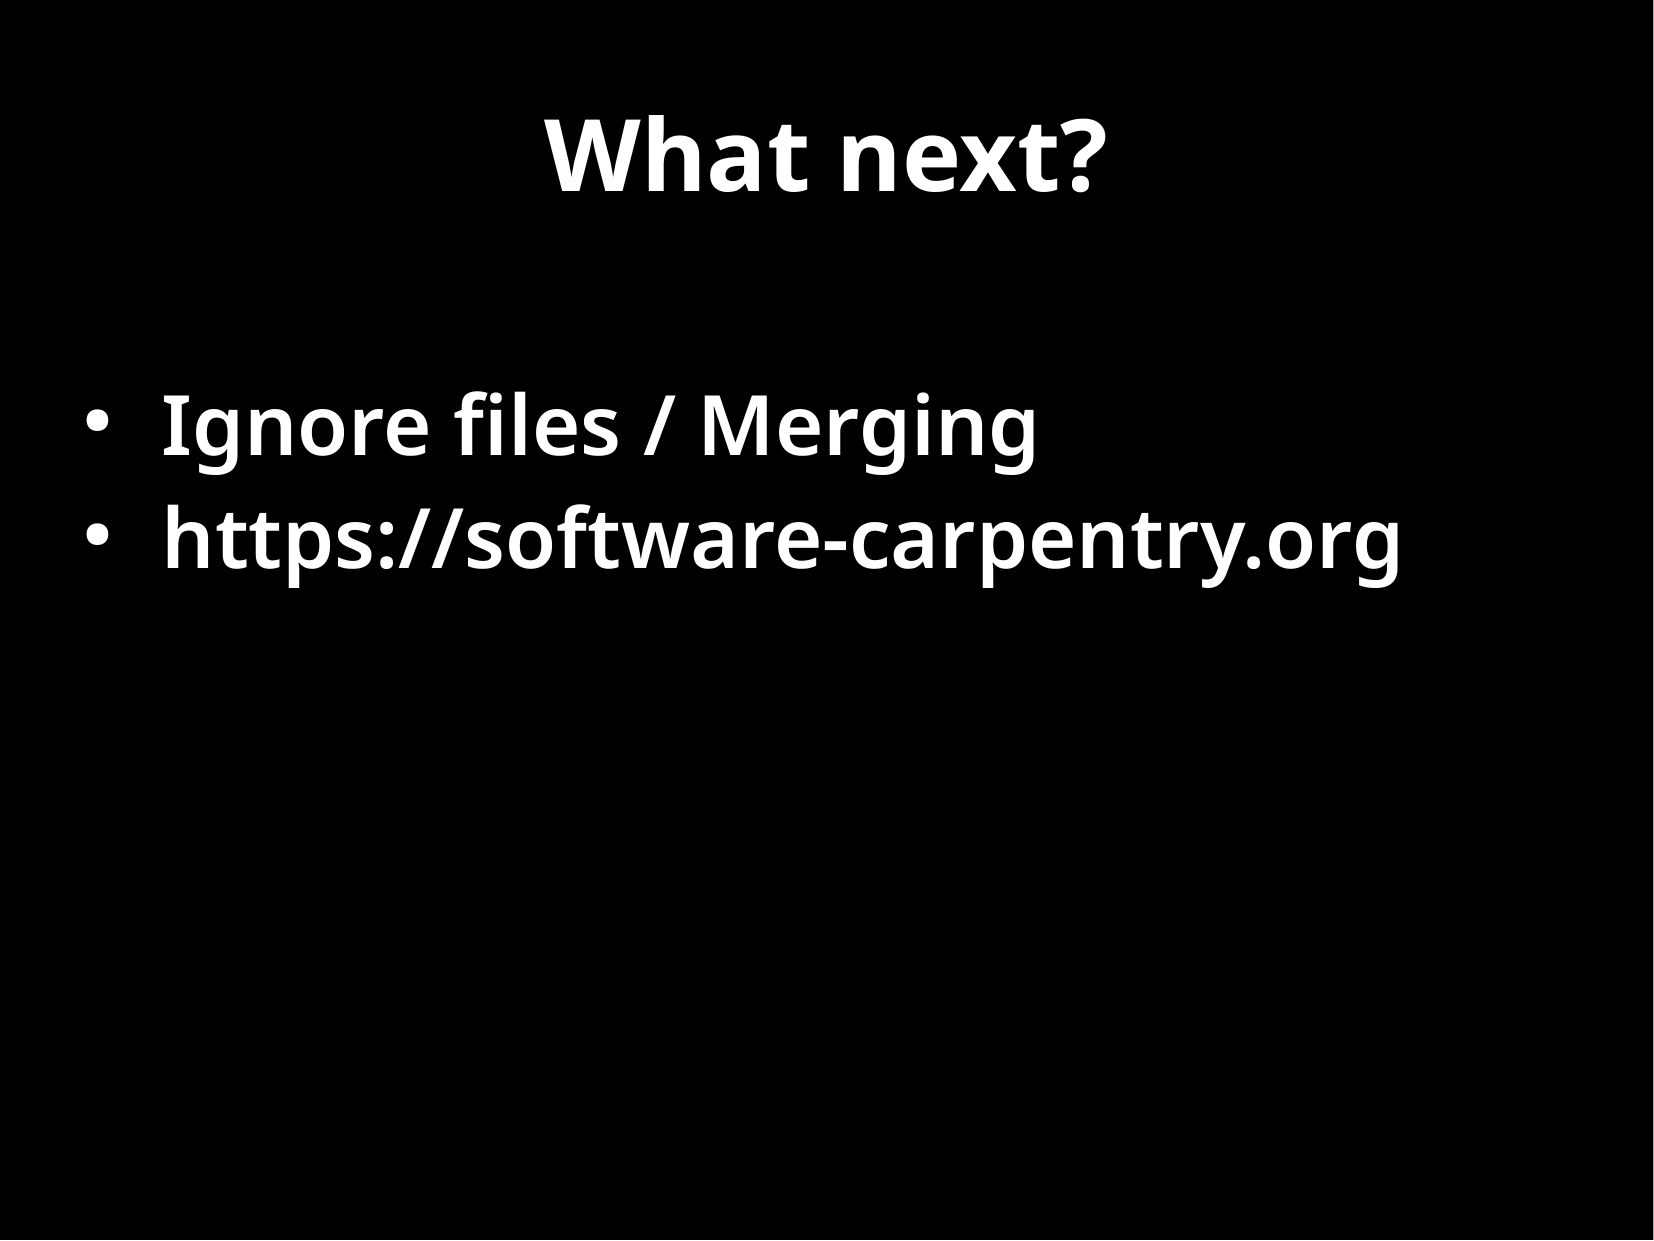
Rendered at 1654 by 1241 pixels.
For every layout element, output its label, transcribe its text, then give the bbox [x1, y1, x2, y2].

title What next? [82, 49, 1571, 125]
subtitle Ignore files / Merging https://software-carpentry.org [82, 125, 1571, 1174]
